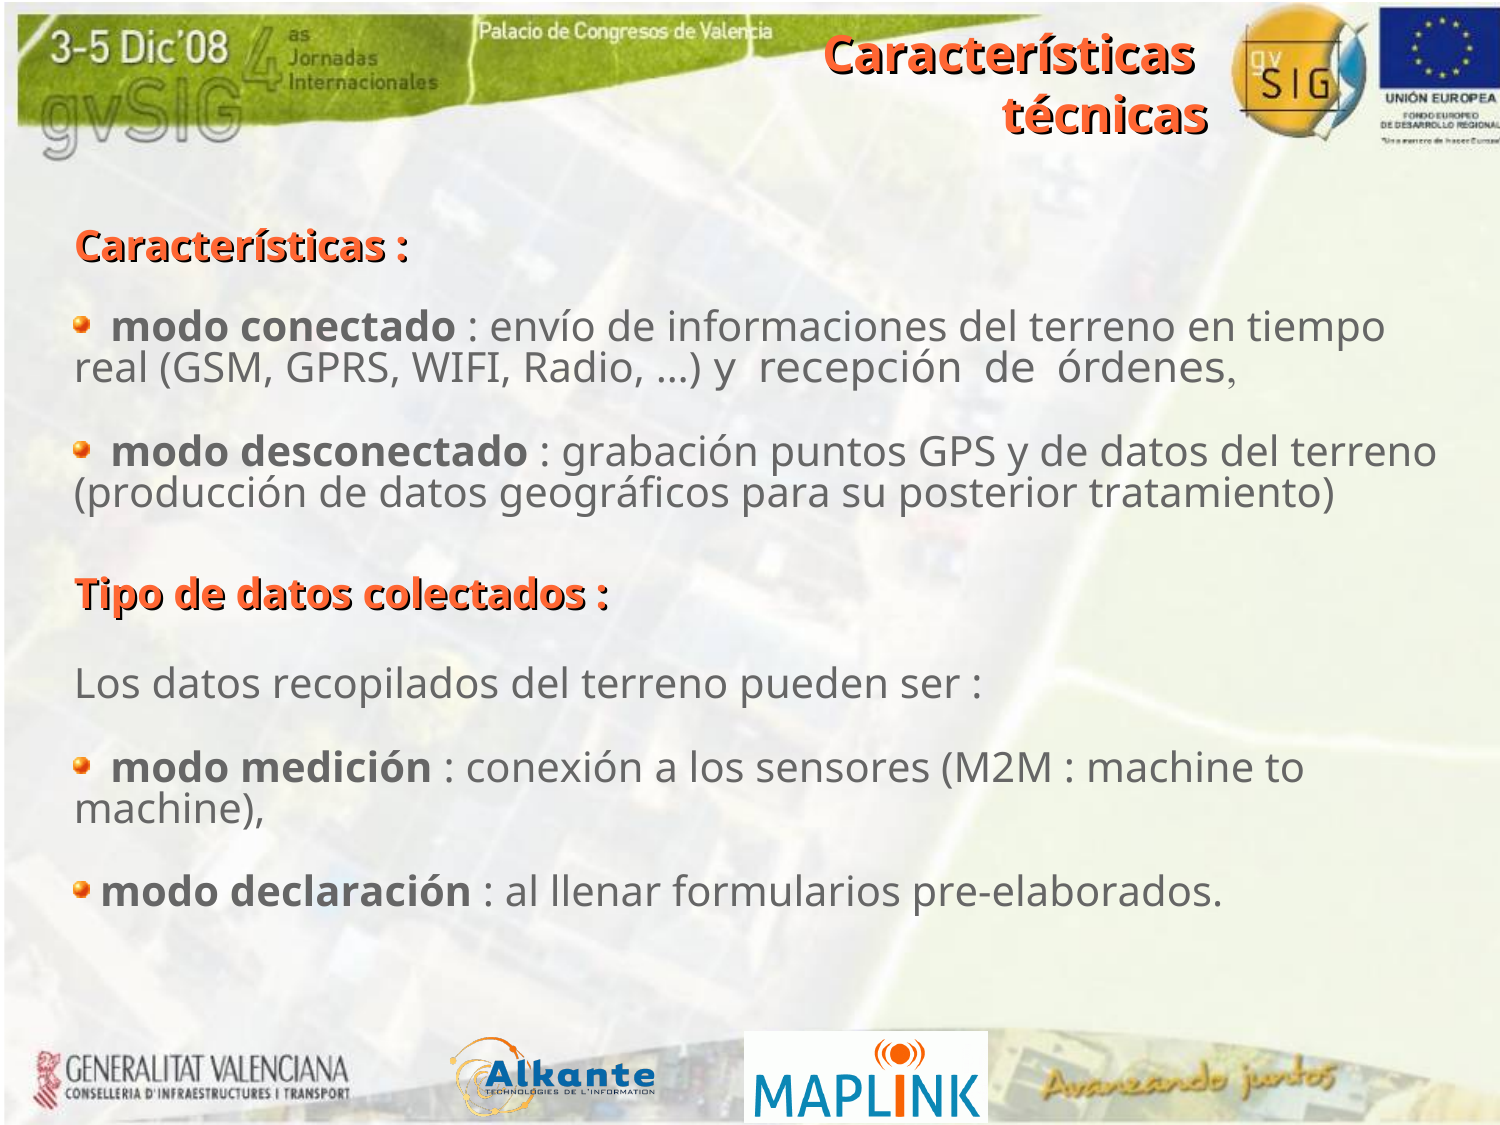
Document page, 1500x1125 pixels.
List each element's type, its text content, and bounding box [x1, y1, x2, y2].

text_box Características técnicas [513, 0, 1223, 167]
picture [4, 2, 1500, 1125]
text_box Características : modo conectado : envío de informaciones del terreno en tiempo real (GSM, GPRS, WIFI, Radio, …) y recepción de órdenes, modo desconectado : grabación puntos GPS y de datos del terreno (producción de datos geográficos para su posterior tratamiento) Tipo de datos colectados : Los datos recopilados del terreno pueden ser : modo medición : conexión a los sensores (M2M : machine to machine), modo declaración : al llenar formularios pre-elaborados. [59, 210, 1471, 1004]
